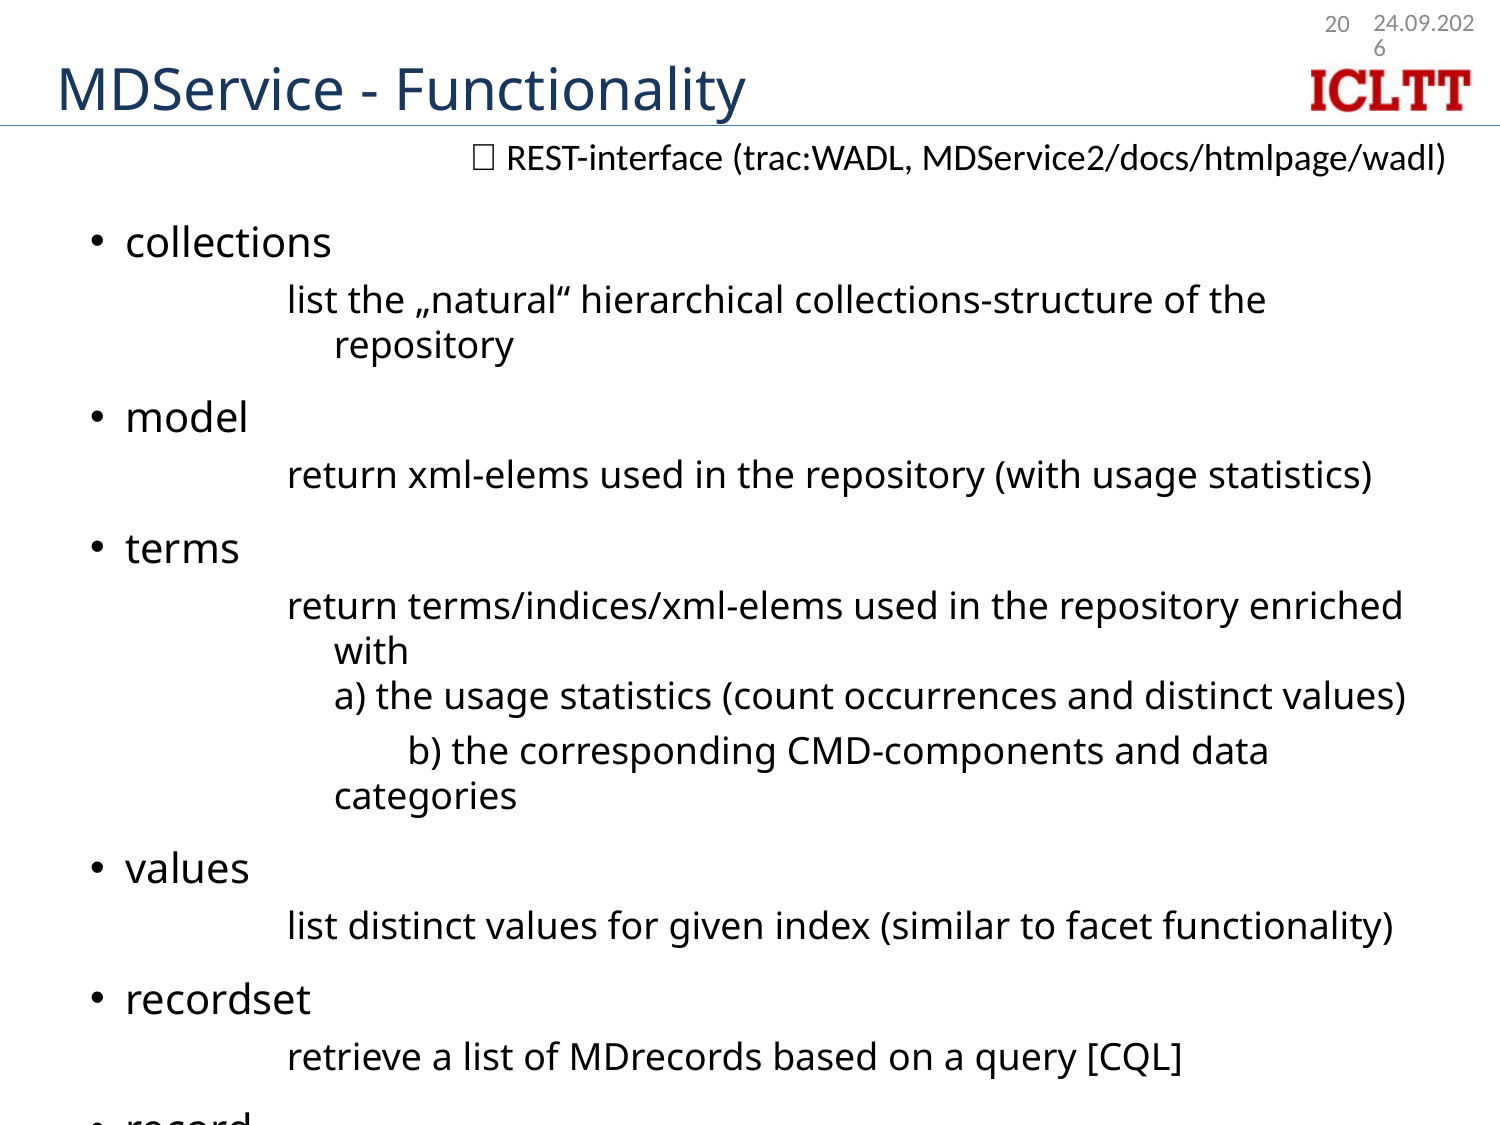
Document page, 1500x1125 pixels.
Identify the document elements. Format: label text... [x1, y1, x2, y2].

text_box  REST-interface (trac:WADL, MDService2/docs/htmlpage/wadl) [455, 125, 1500, 185]
picture [1426, 61, 1475, 121]
title MDService - Functionality [41, 45, 1426, 126]
list collections list the „natural“ hierarchical collections-structure of the repository model return xml-elems used in the repository (with usage statistics) terms return terms/indices/xml-elems used in the repository enriched with a) the usage statistics (count occurrences and distinct values) b) the corresponding CMD-components and data categories values list distinct values for given index (similar to facet functionality) recordset retrieve a list of MDrecords based on a query [CQL] record retrieve individual MDrecord based on the identifier [75, 208, 1459, 1125]
